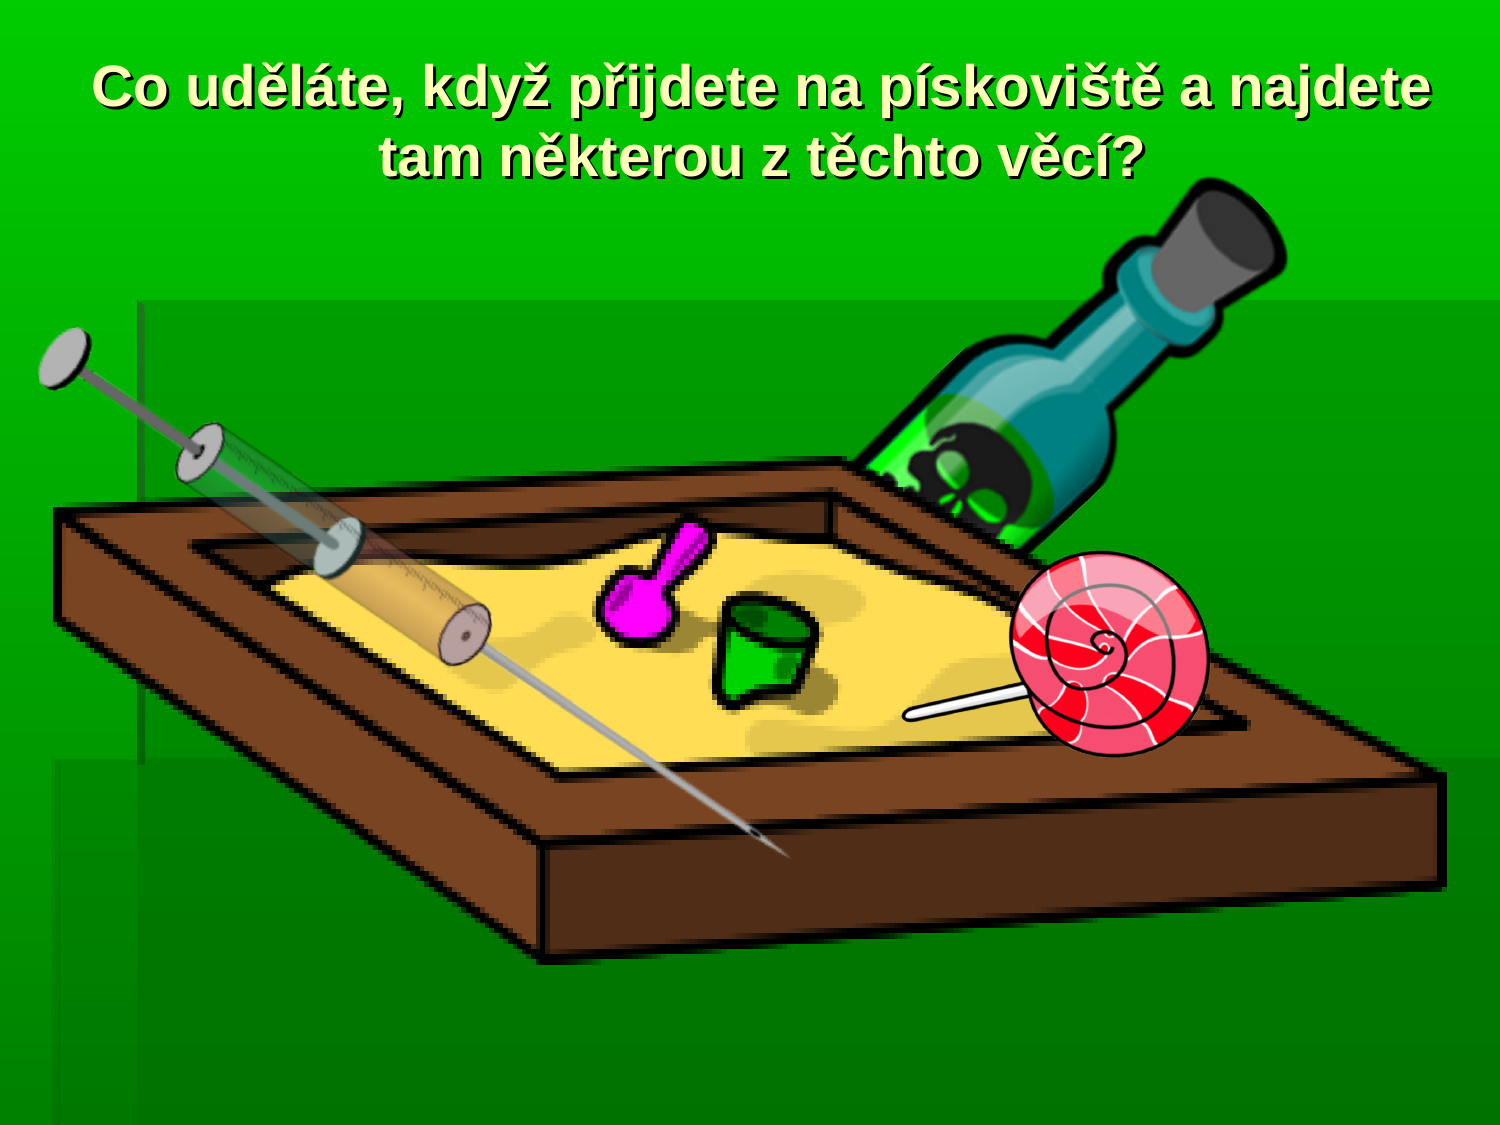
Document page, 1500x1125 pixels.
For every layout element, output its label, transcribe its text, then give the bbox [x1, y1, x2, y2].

title Co uděláte, když přijdete na pískoviště a najdete tam některou z těchto věcí? [75, 40, 1451, 197]
picture [30, 197, 1447, 983]
